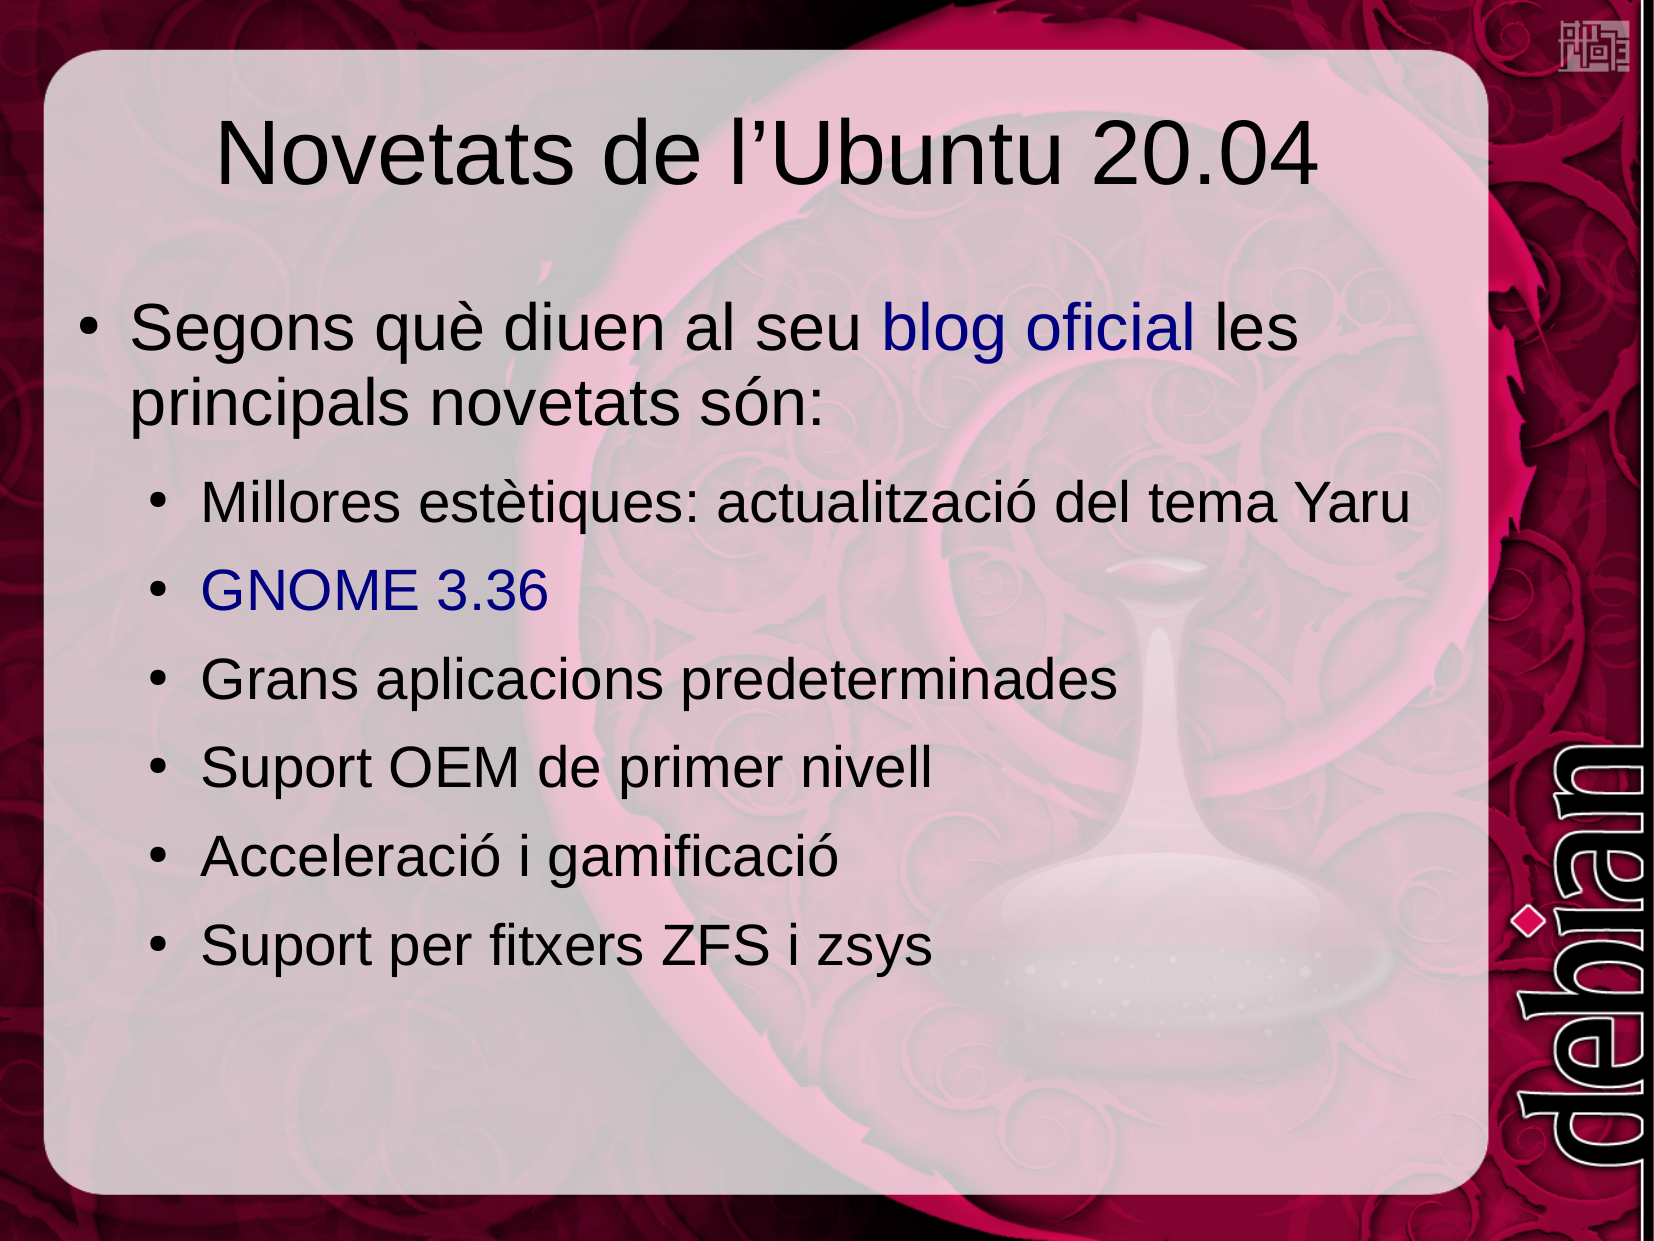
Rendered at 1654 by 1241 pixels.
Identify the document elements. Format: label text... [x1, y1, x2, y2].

list Segons què diuen al seu blog oficial les principals novetats són: Millores estètiques: actualització del tema Yaru GNOME 3.36 Grans aplicacions predeterminades Suport OEM de primer nivell Acceleració i gamificació Suport per fitxers ZFS i zsys [59, 290, 1477, 1109]
title Novetats de l’Ubuntu 20.04 [59, 49, 1477, 257]
picture [0, 0, 1654, 1241]
